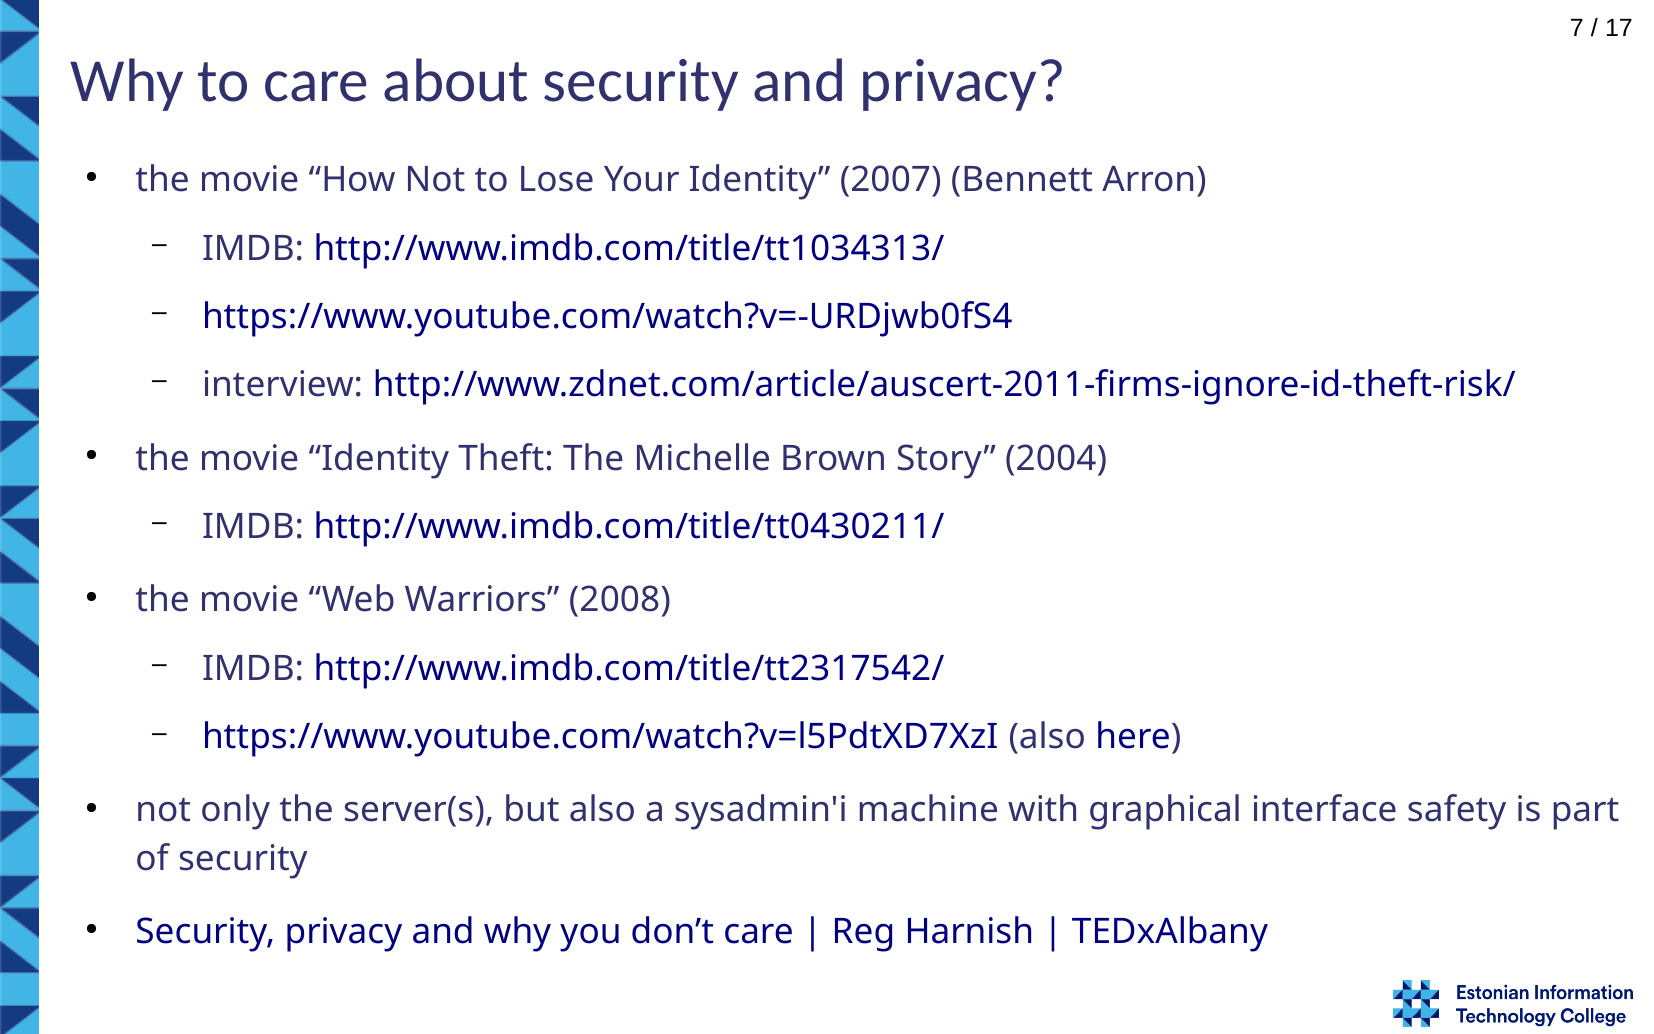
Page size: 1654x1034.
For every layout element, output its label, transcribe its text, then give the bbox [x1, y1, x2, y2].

list the movie “How Not to Lose Your Identity” (2007) (Bennett Arron) IMDB: http://www.imdb.com/title/tt1034313/ https://www.youtube.com/watch?v=-URDjwb0fS4 interview: http://www.zdnet.com/article/auscert-2011-firms-ignore-id-theft-risk/ the movie “Identity Theft: The Michelle Brown Story” (2004) IMDB: http://www.imdb.com/title/tt0430211/ the movie “Web Warriors” (2008) IMDB: http://www.imdb.com/title/tt2317542/ https://www.youtube.com/watch?v=l5PdtXD7XzI (also here) not only the server(s), but also a sysadmin'i machine with graphical interface safety is part of security Security, privacy and why you don’t care | Reg Harnish | TEDxAlbany [68, 153, 1630, 957]
picture [1393, 980, 1633, 1027]
title Why to care about security and privacy? [70, 41, 1630, 130]
